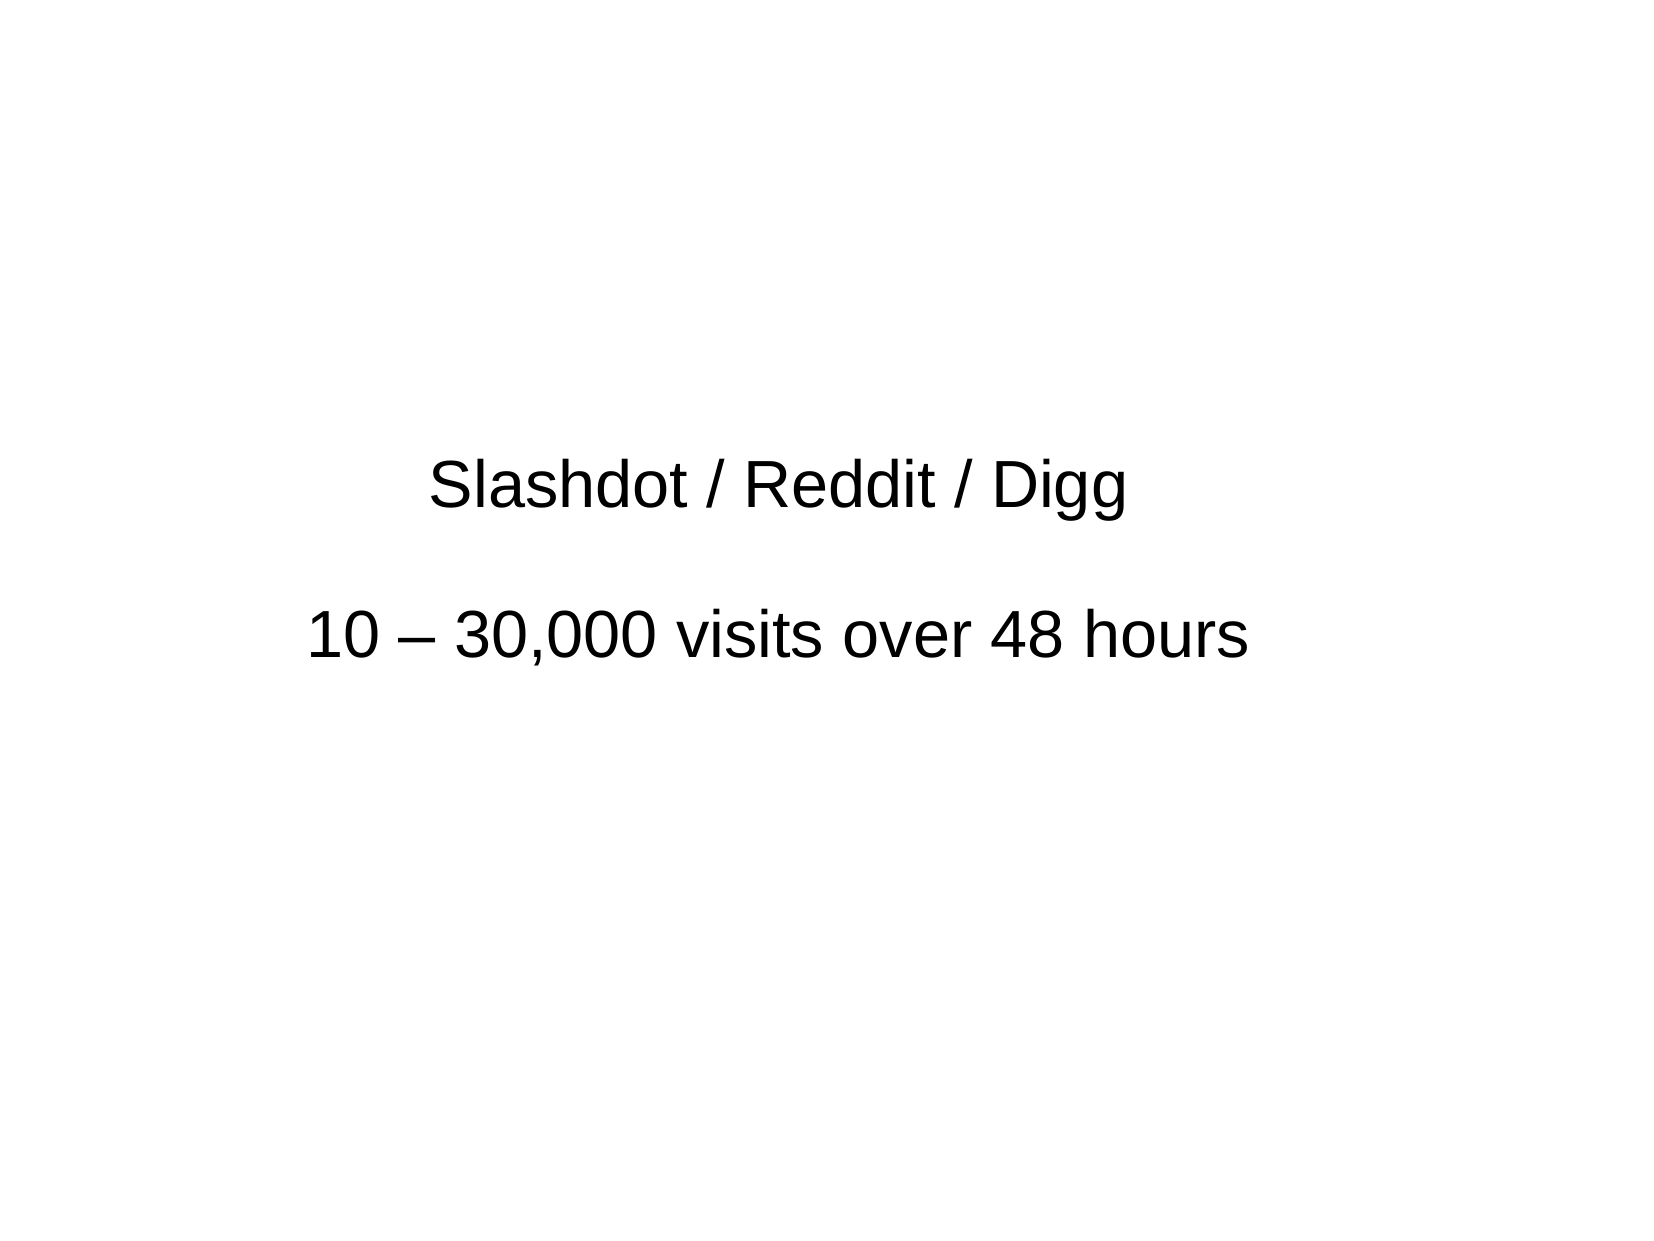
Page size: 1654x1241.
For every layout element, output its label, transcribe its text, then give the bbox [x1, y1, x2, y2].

text_box Slashdot / Reddit / Digg 10 – 30,000 visits over 48 hours [291, 440, 1260, 704]
